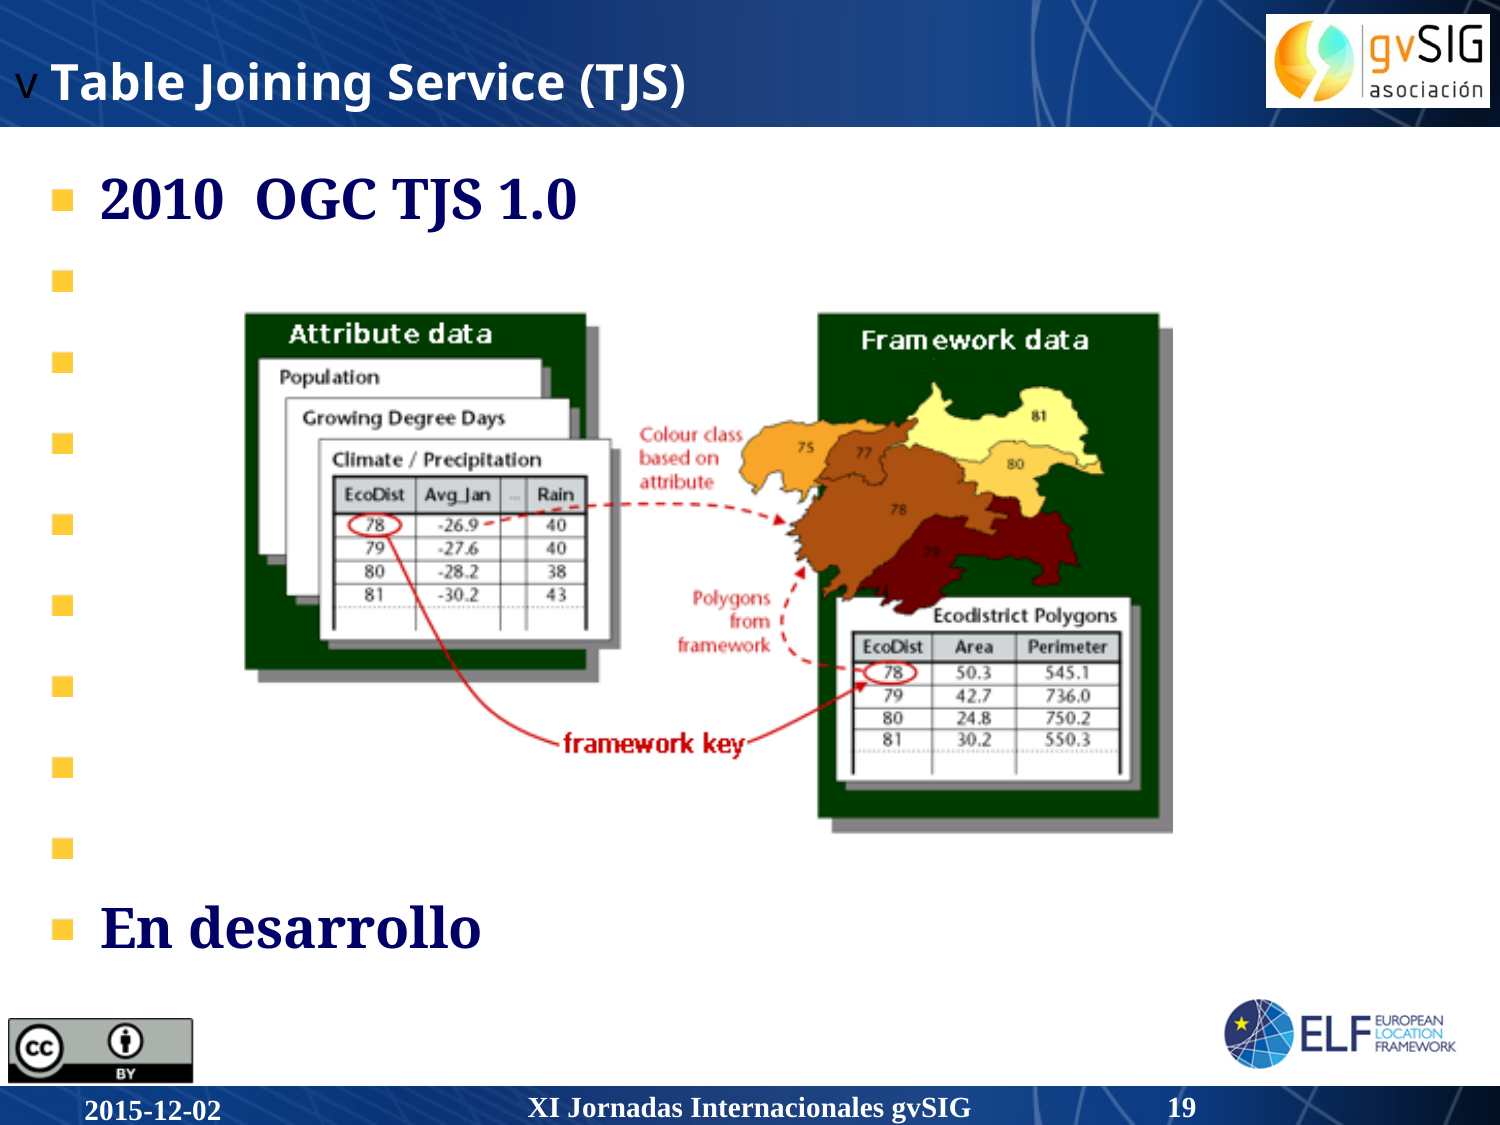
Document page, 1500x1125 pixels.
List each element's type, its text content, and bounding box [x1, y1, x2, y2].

picture [244, 295, 1173, 861]
title Table Joining Service (TJS) [0, 43, 1276, 107]
list 2010 OGC TJS 1.0 En desarrollo [31, 156, 1465, 973]
